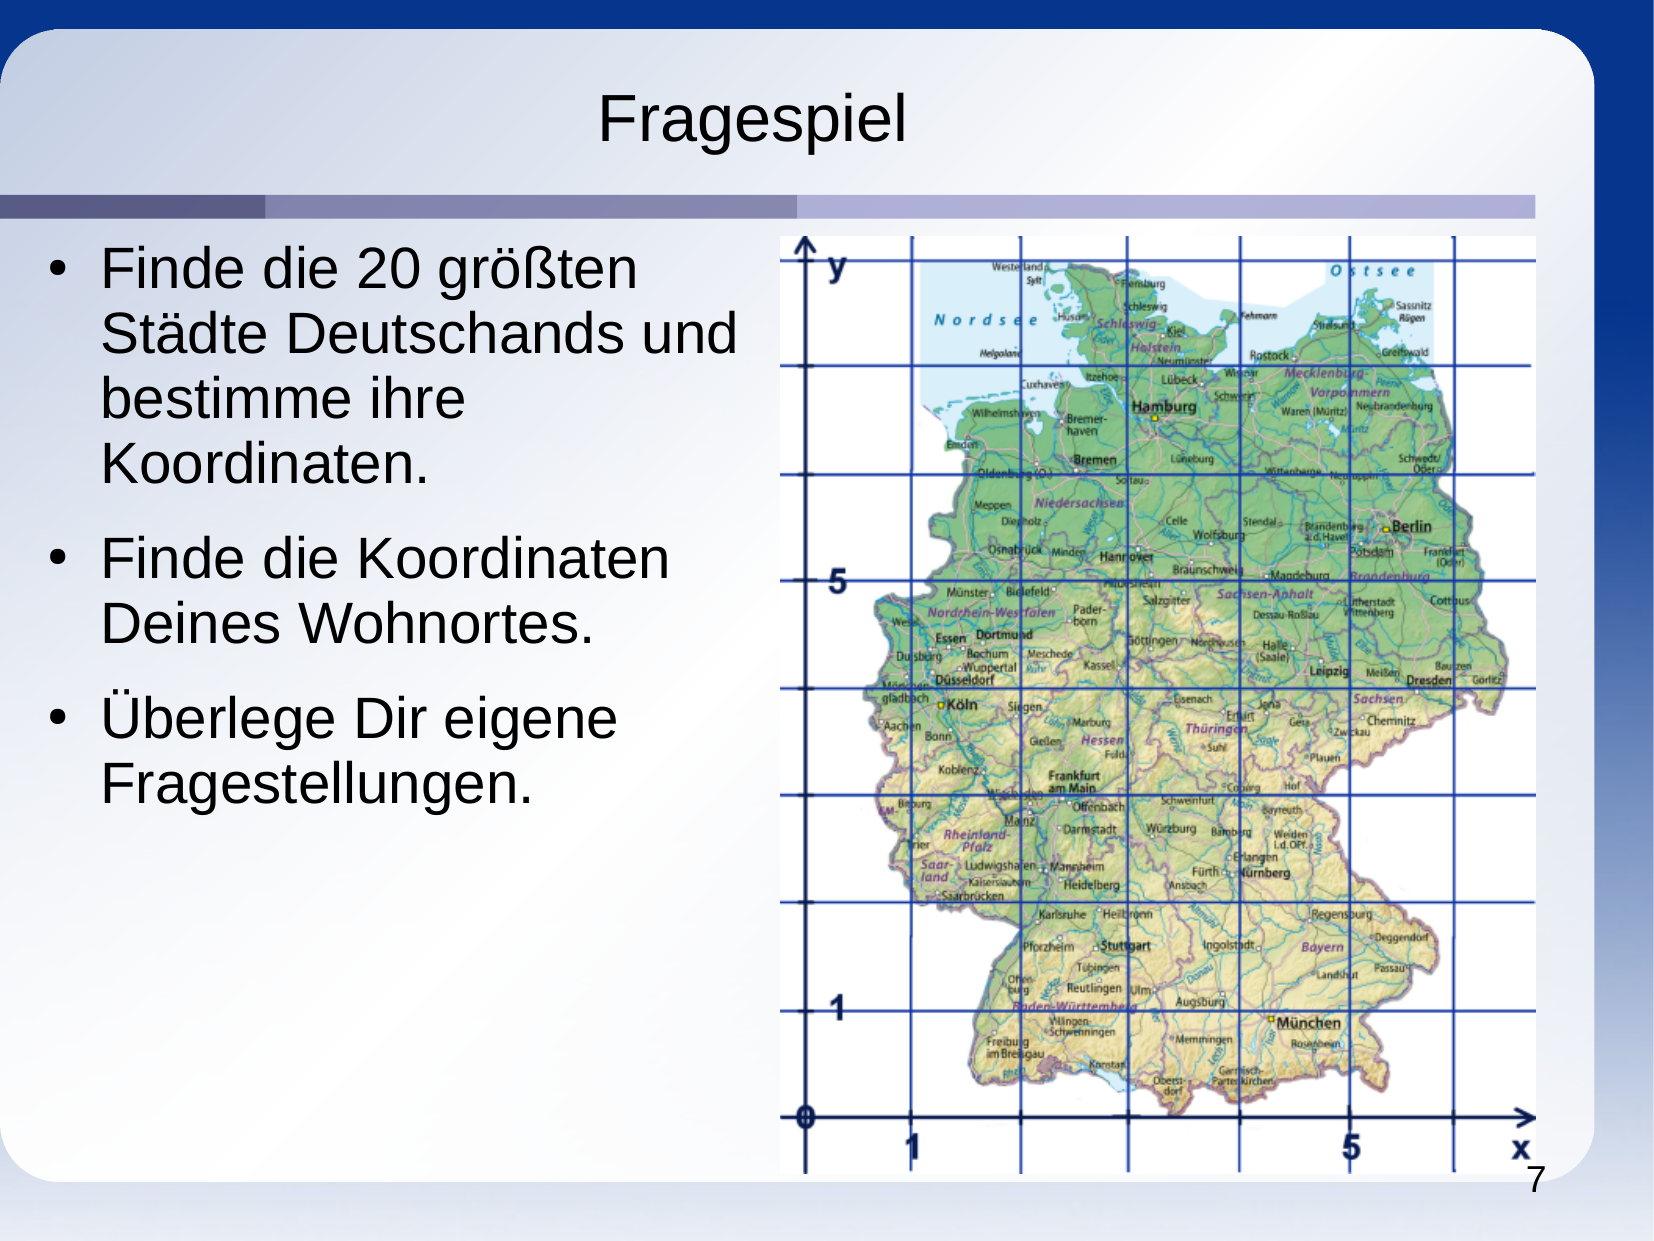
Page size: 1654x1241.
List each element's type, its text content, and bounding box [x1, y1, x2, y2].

picture [0, 1133, 1654, 1241]
title Fragespiel [531, 59, 975, 177]
picture [0, 0, 1654, 1151]
list Finde die 20 größten Städte Deutschands und bestimme ihre Koordinaten. Finde die Koordinaten Deines Wohnortes. Überlege Dir eigene Fragestellungen. [29, 236, 768, 1152]
picture [780, 236, 1536, 1174]
text_box <Nummer> [1511, 1151, 1654, 1223]
